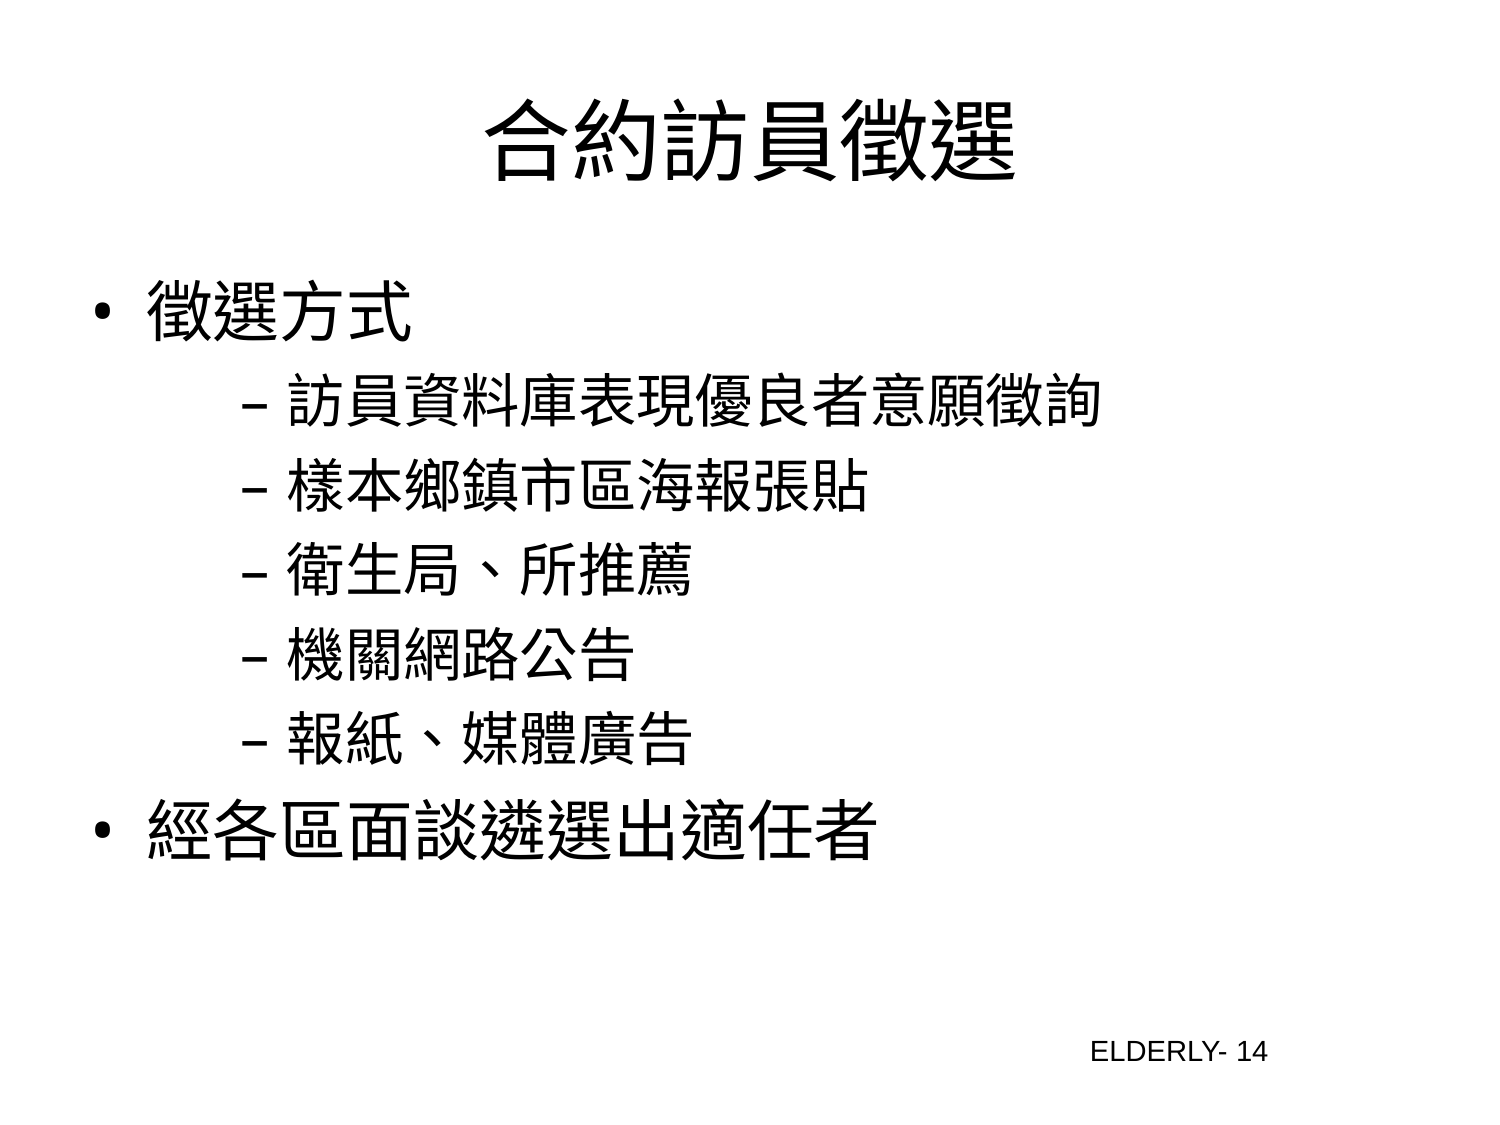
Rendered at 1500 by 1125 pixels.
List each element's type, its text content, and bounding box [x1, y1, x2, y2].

title 合約訪員徵選 [75, 45, 1426, 233]
text_box ELDERLY- [1074, 1024, 1426, 1103]
list 徵選方式 訪員資料庫表現優良者意願徵詢 樣本鄉鎮市區海報張貼 衛生局、所推薦 機關網路公告 報紙、媒體廣告 經各區面談遴選出適任者 [75, 262, 1426, 1005]
